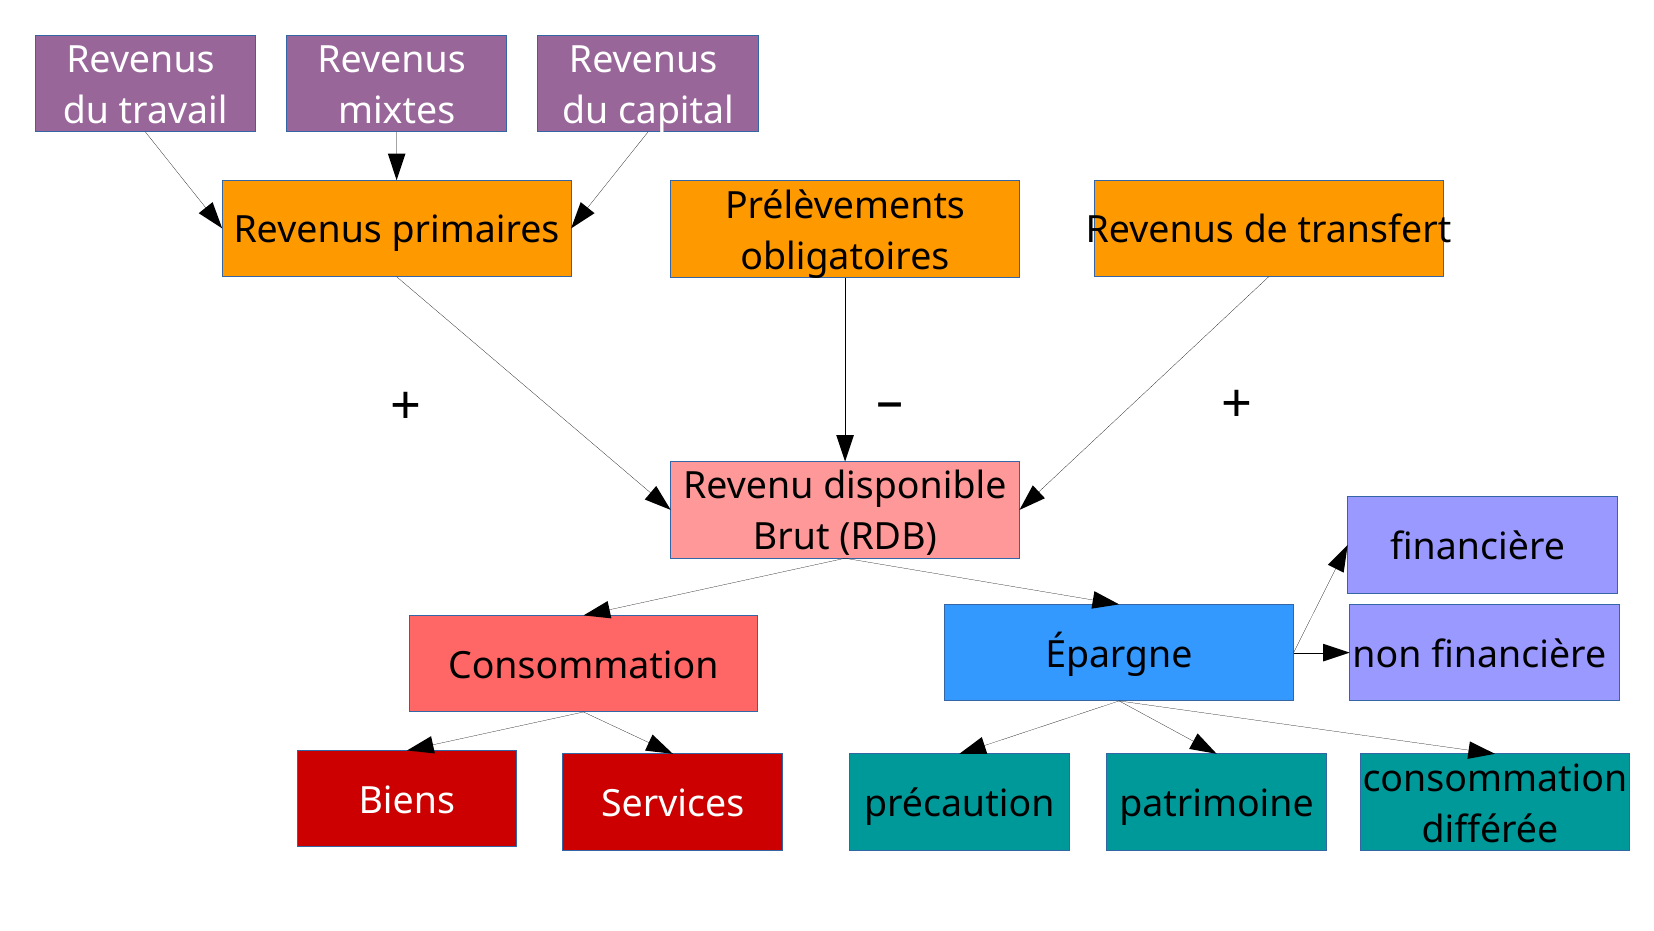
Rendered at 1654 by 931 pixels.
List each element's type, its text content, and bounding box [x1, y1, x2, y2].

text_box Revenus mixtes [286, 35, 507, 132]
text_box Revenus de transfert [1094, 180, 1444, 277]
text_box – [861, 354, 922, 432]
text_box non financière [1349, 604, 1620, 701]
text_box Services [562, 753, 783, 851]
text_box consommation différée [1360, 753, 1630, 851]
text_box Revenus du capital [537, 35, 759, 132]
text_box Revenus du travail [35, 35, 256, 132]
text_box patrimoine [1106, 753, 1327, 851]
text_box Prélèvements obligatoires [670, 180, 1020, 278]
text_box précaution [849, 753, 1070, 851]
text_box Revenus primaires [222, 180, 572, 277]
text_box financière [1347, 496, 1618, 594]
text_box Épargne [944, 604, 1294, 701]
text_box Biens [297, 750, 517, 847]
text_box Revenu disponible Brut (RDB) [670, 461, 1020, 559]
text_box + [375, 359, 441, 437]
text_box + [1206, 357, 1272, 464]
text_box Consommation [409, 615, 758, 712]
